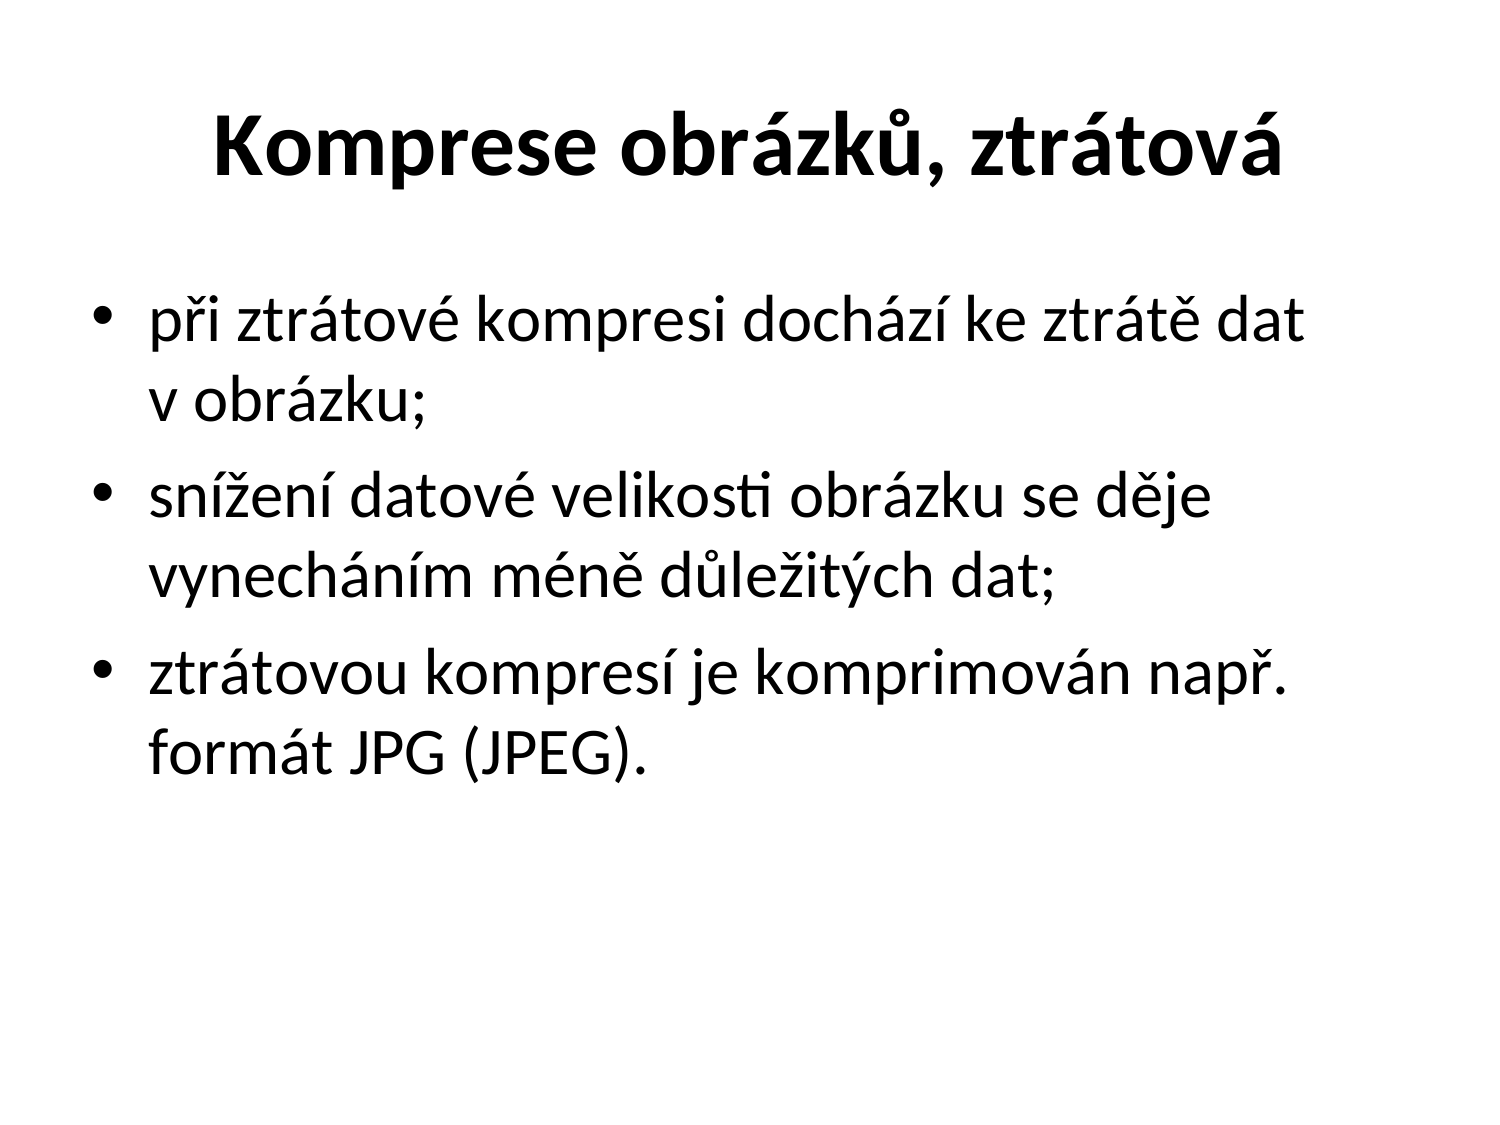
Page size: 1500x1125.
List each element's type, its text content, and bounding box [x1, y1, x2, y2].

list při ztrátové kompresi dochází ke ztrátě dat v obrázku; snížení datové velikosti obrázku se děje vynecháním méně důležitých dat; ztrátovou kompresí je komprimován např. formát JPG (JPEG). [76, 267, 1427, 1010]
title Komprese obrázků, ztrátová [75, 45, 1426, 233]
